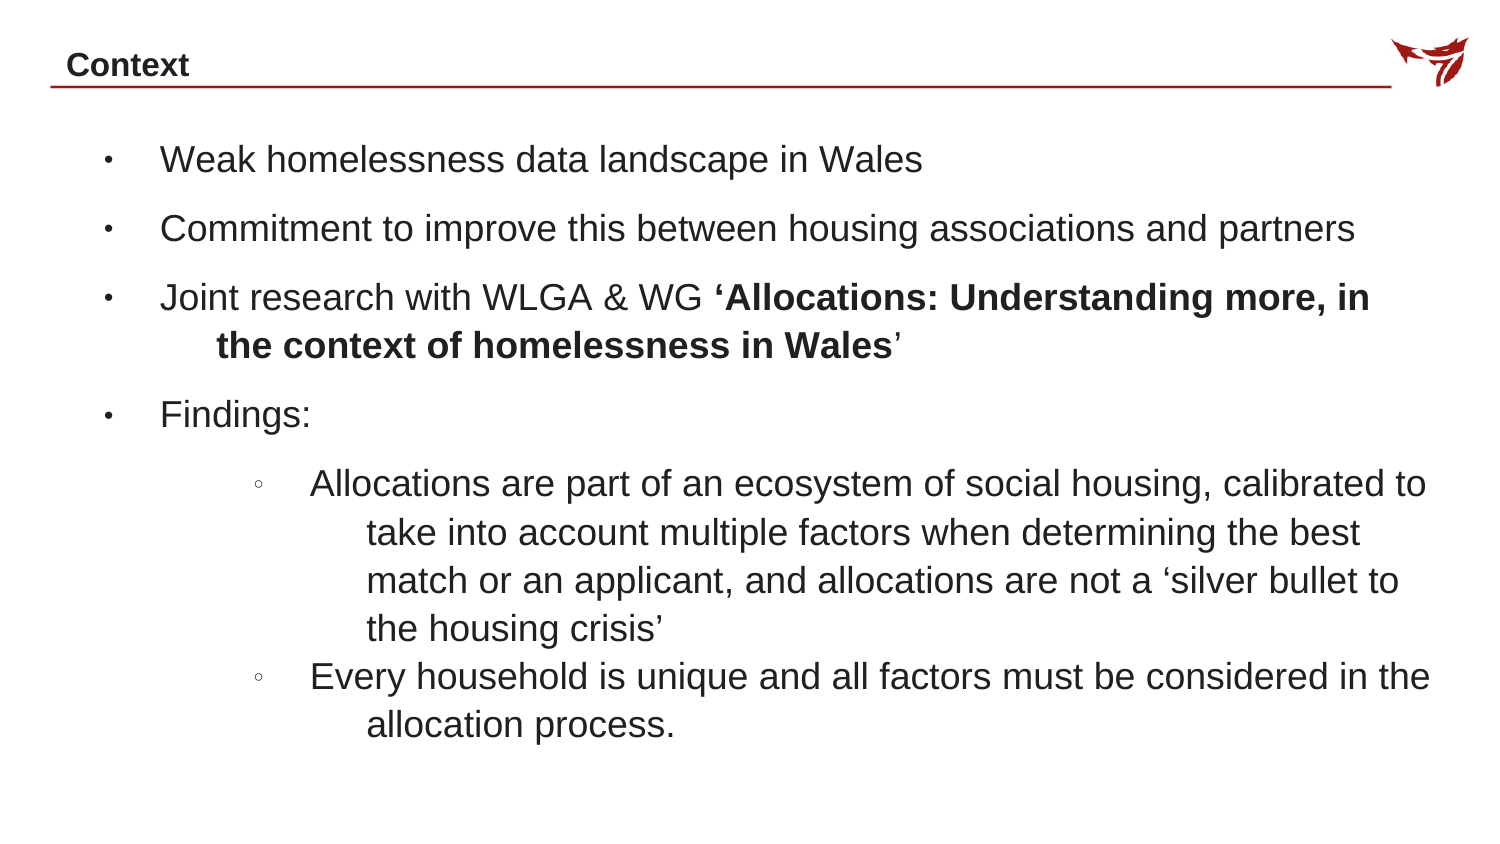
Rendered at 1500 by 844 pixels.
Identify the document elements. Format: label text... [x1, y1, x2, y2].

list Weak homelessness data landscape in Wales Commitment to improve this between housing associations and partners Joint research with WLGA & WG ‘Allocations: Understanding more, in the context of homelessness in Wales’ Findings: Allocations are part of an ecosystem of social housing, calibrated to take into account multiple factors when determining the best match or an applicant, and allocations are not a ‘silver bullet to the housing crisis’ Every household is unique and all factors must be considered in the allocation process. [51, 116, 1449, 844]
title Context [51, 27, 1380, 93]
